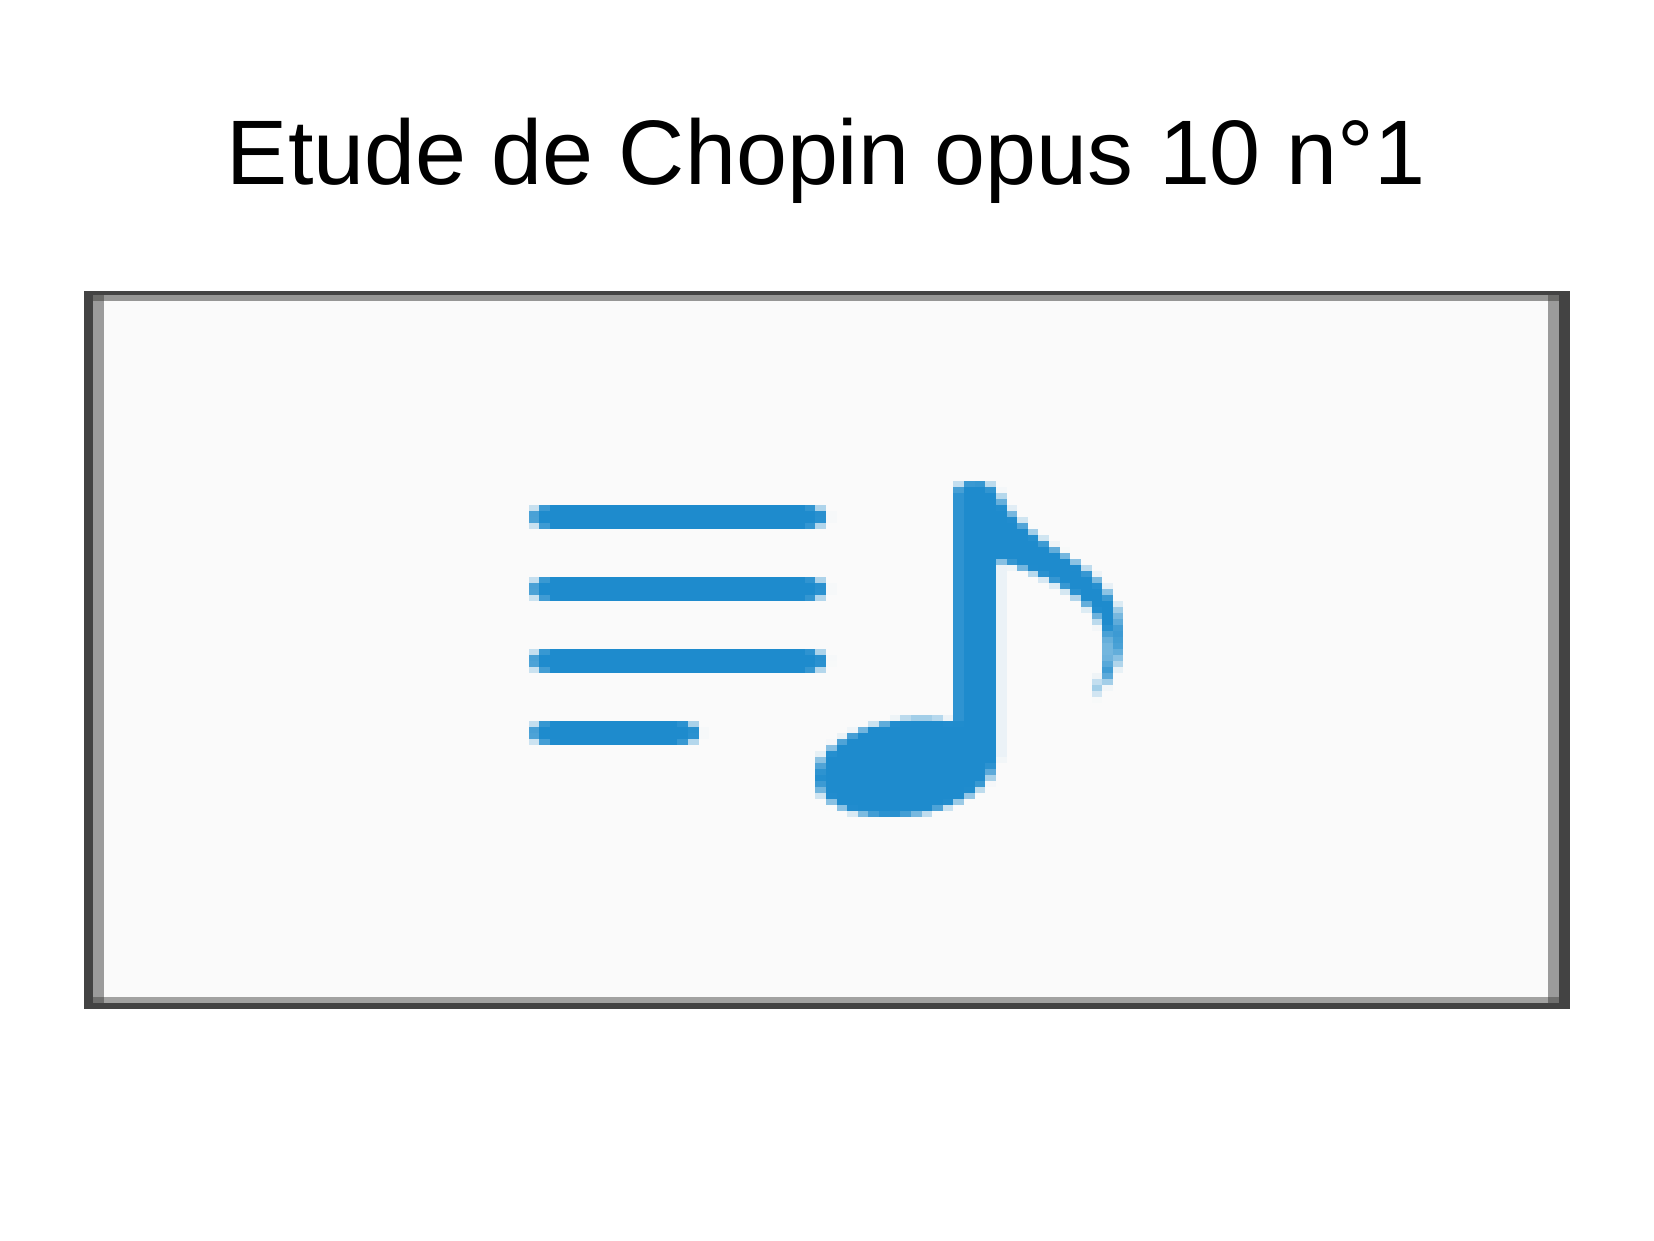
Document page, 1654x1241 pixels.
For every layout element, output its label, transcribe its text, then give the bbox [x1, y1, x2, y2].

text_box [82, 290, 1571, 1010]
title Etude de Chopin opus 10 n°1 [82, 49, 1571, 257]
